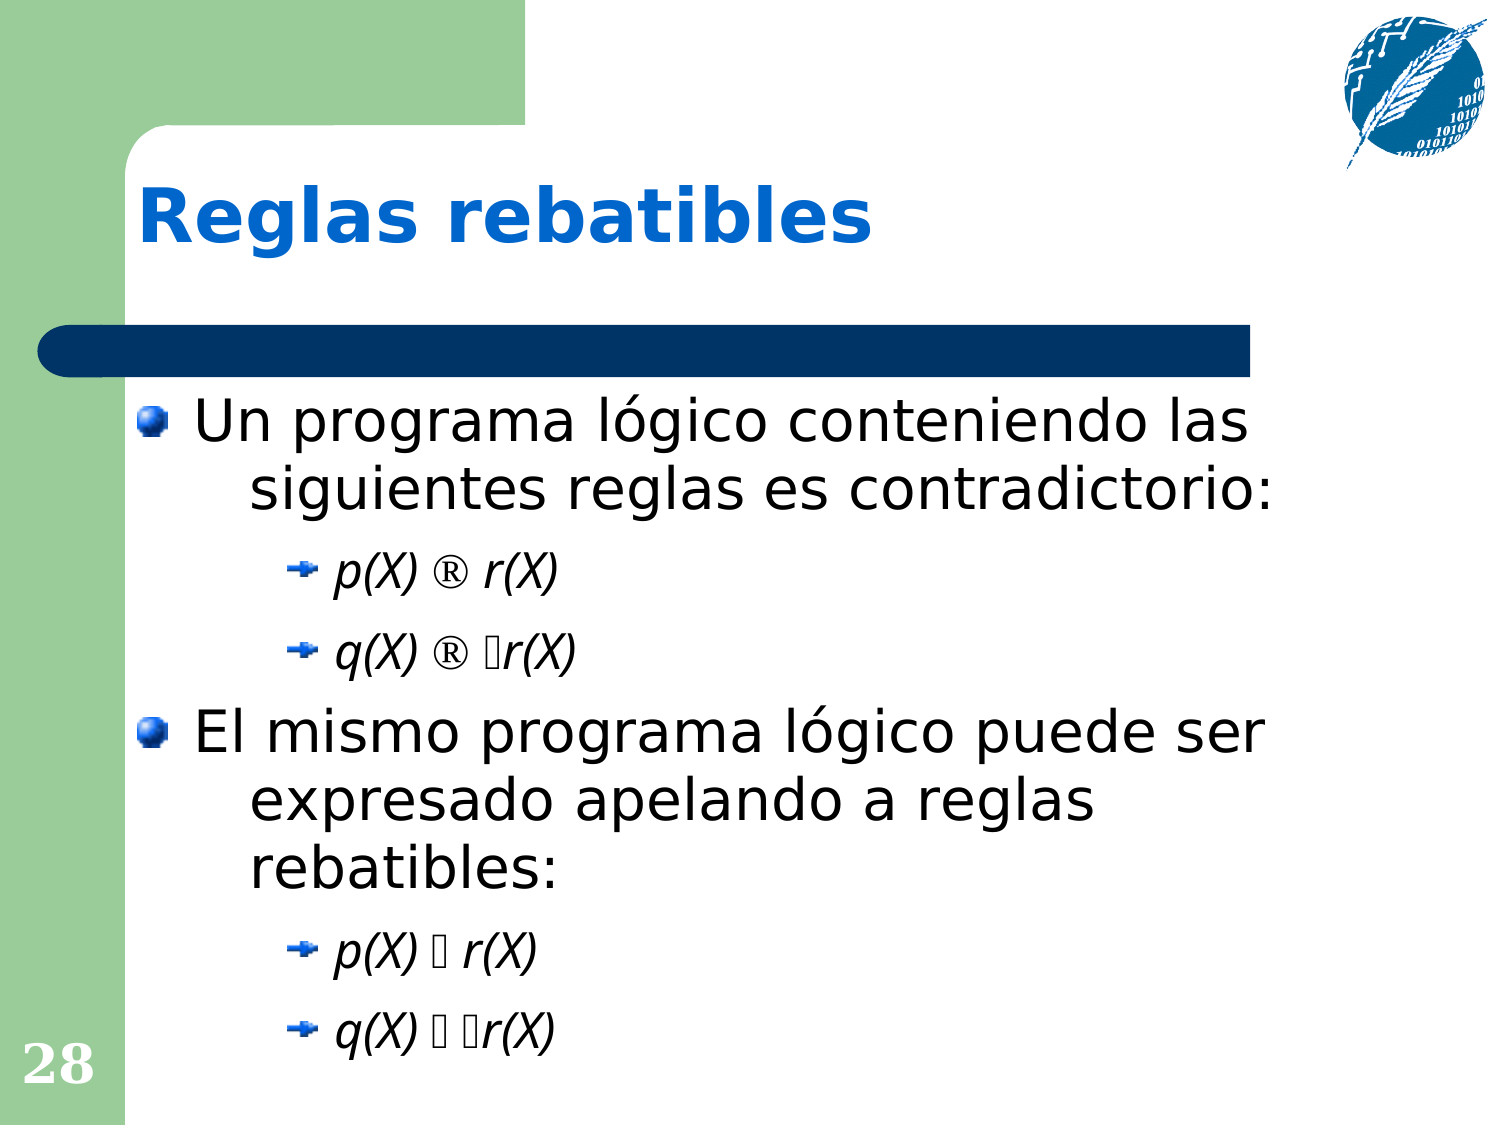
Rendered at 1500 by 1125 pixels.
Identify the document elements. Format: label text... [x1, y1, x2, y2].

picture [1341, 15, 1487, 172]
picture [1436, 127, 1450, 136]
title Reglas rebatibles [136, 136, 1414, 301]
list Un programa lógico conteniendo las siguientes reglas es contradictorio: p(X) ® r(X) q(X) ® r(X) El mismo programa lógico puede ser expresado apelando a reglas rebatibles: p(X)  r(X) q(X)  r(X) [137, 387, 1400, 1066]
picture [1433, 139, 1440, 147]
picture [1427, 138, 1431, 148]
picture [1416, 140, 1425, 149]
